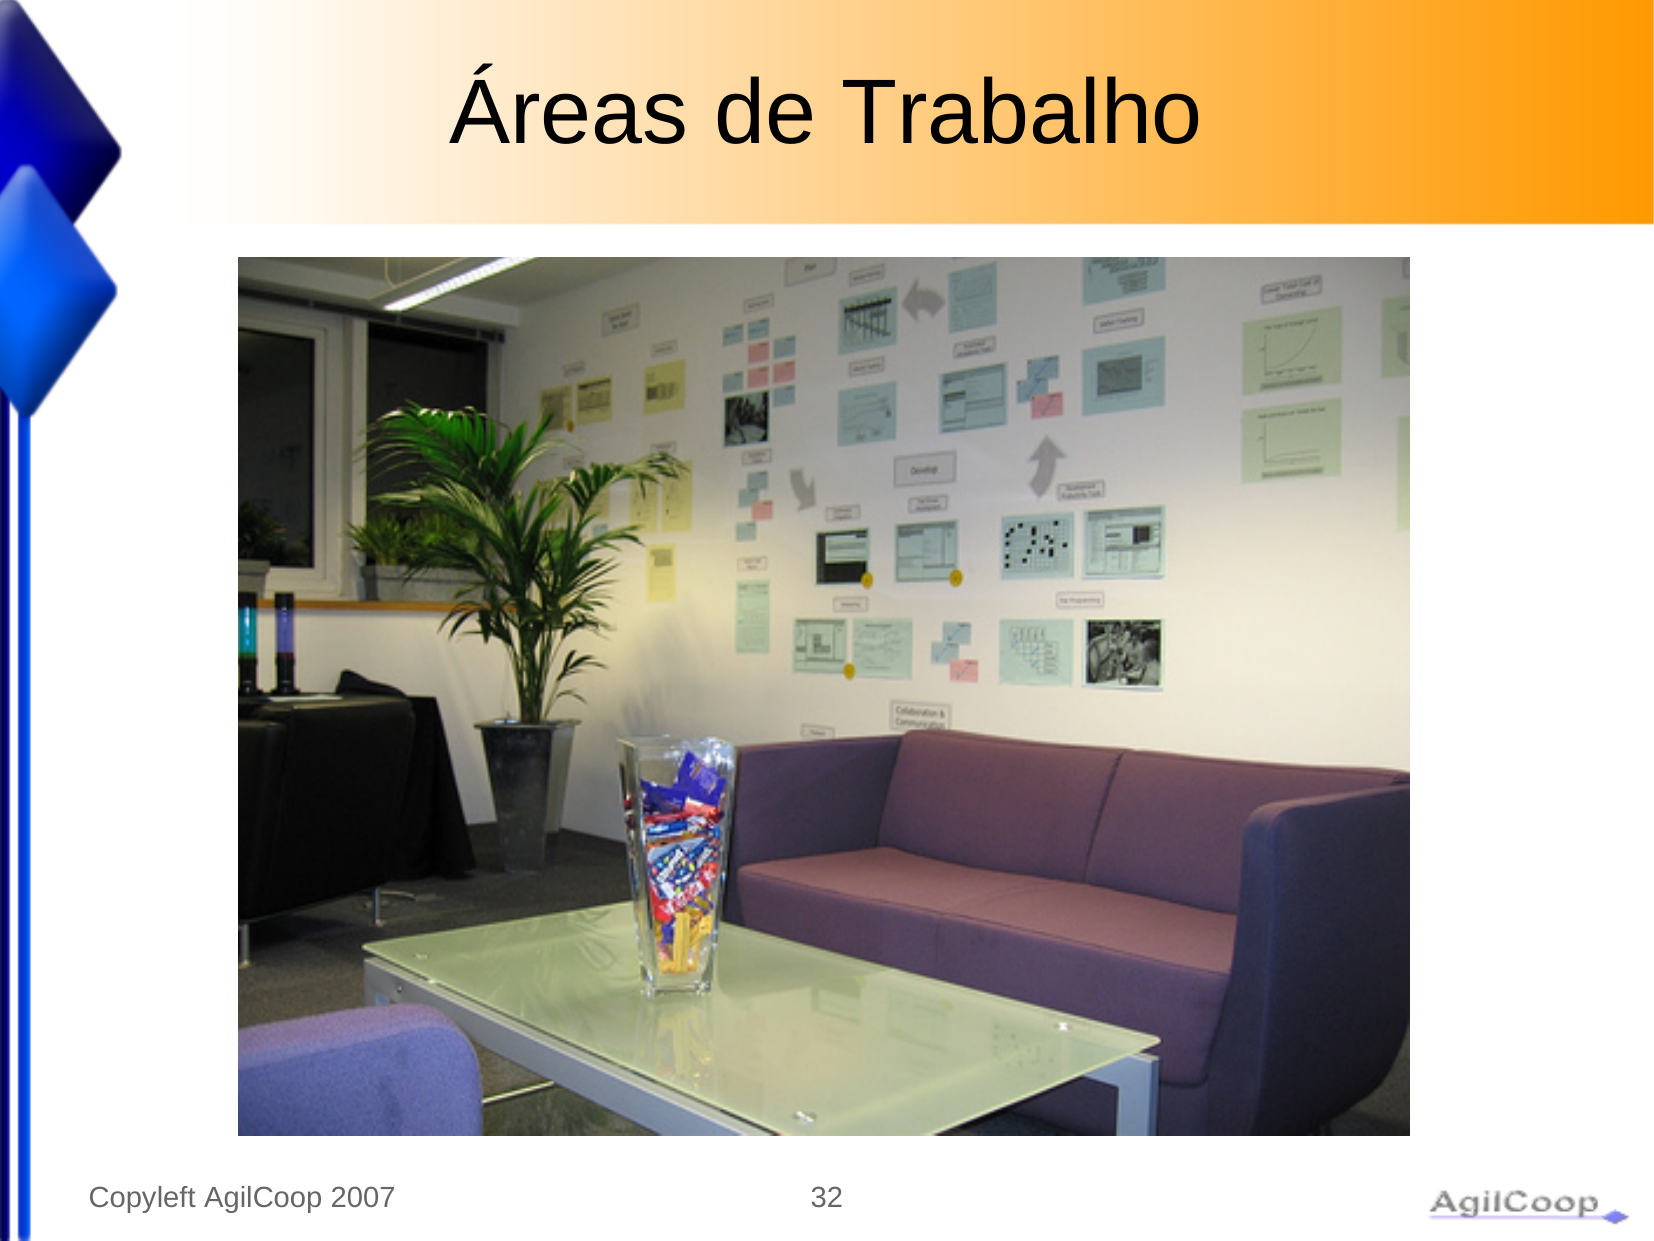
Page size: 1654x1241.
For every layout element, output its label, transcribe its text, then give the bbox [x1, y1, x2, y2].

title Áreas de Trabalho [82, 15, 1571, 208]
picture [0, 0, 1654, 1241]
